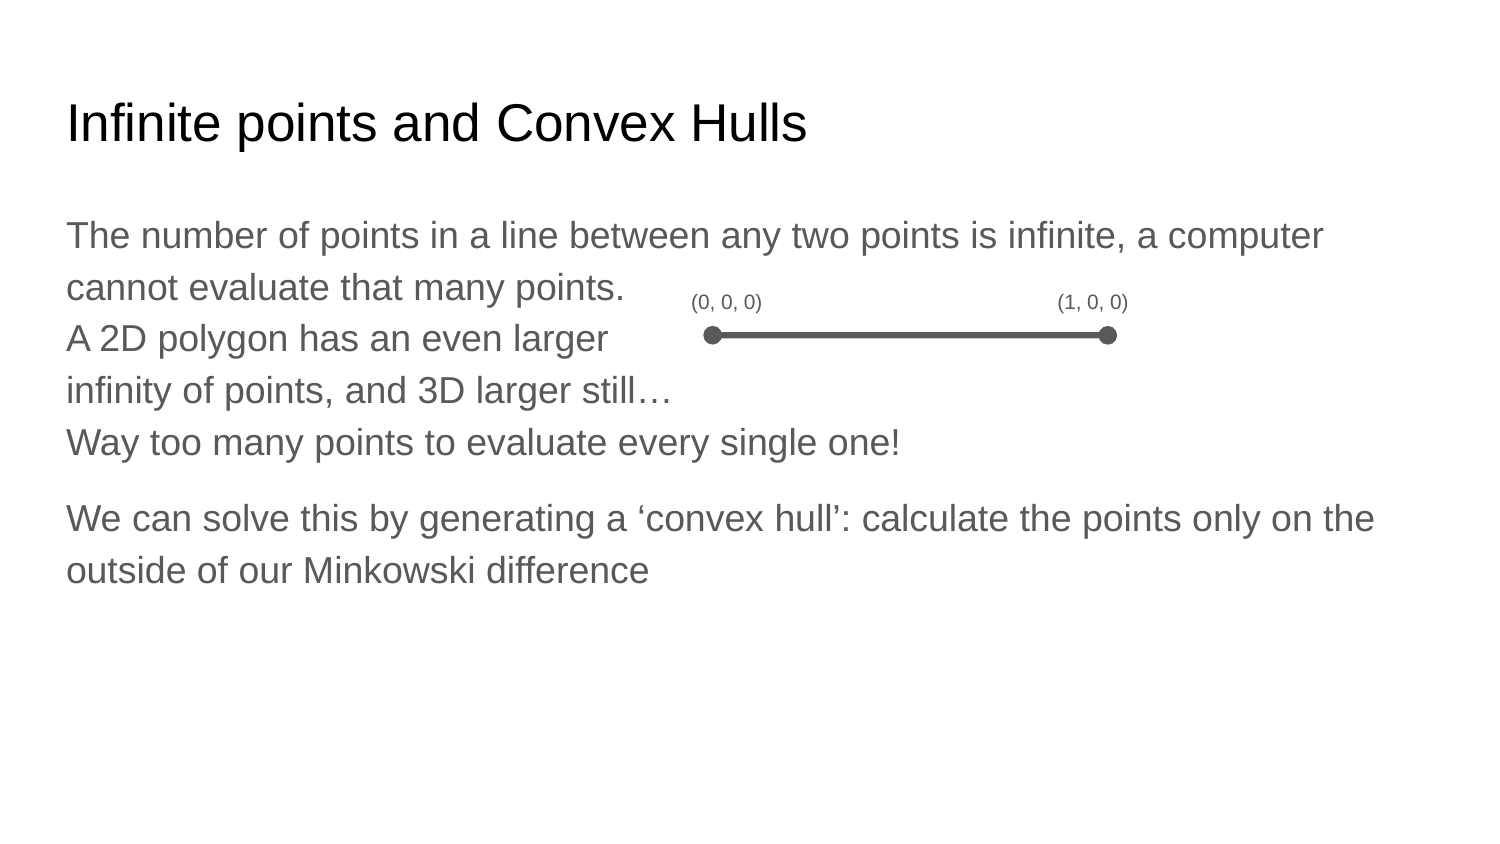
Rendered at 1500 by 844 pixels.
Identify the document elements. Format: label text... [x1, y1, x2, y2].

title Infinite points and Convex Hulls [51, 72, 1449, 167]
text_box (0, 0, 0) [669, 273, 784, 329]
text_box (1, 0, 0) [1035, 273, 1151, 329]
list The number of points in a line between any two points is infinite, a computer cannot evaluate that many points. A 2D polygon has an even larger infinity of points, and 3D larger still… Way too many points to evaluate every single one! We can solve this by generating a ‘convex hull’: calculate the points only on the outside of our Minkowski difference [51, 189, 1449, 750]
